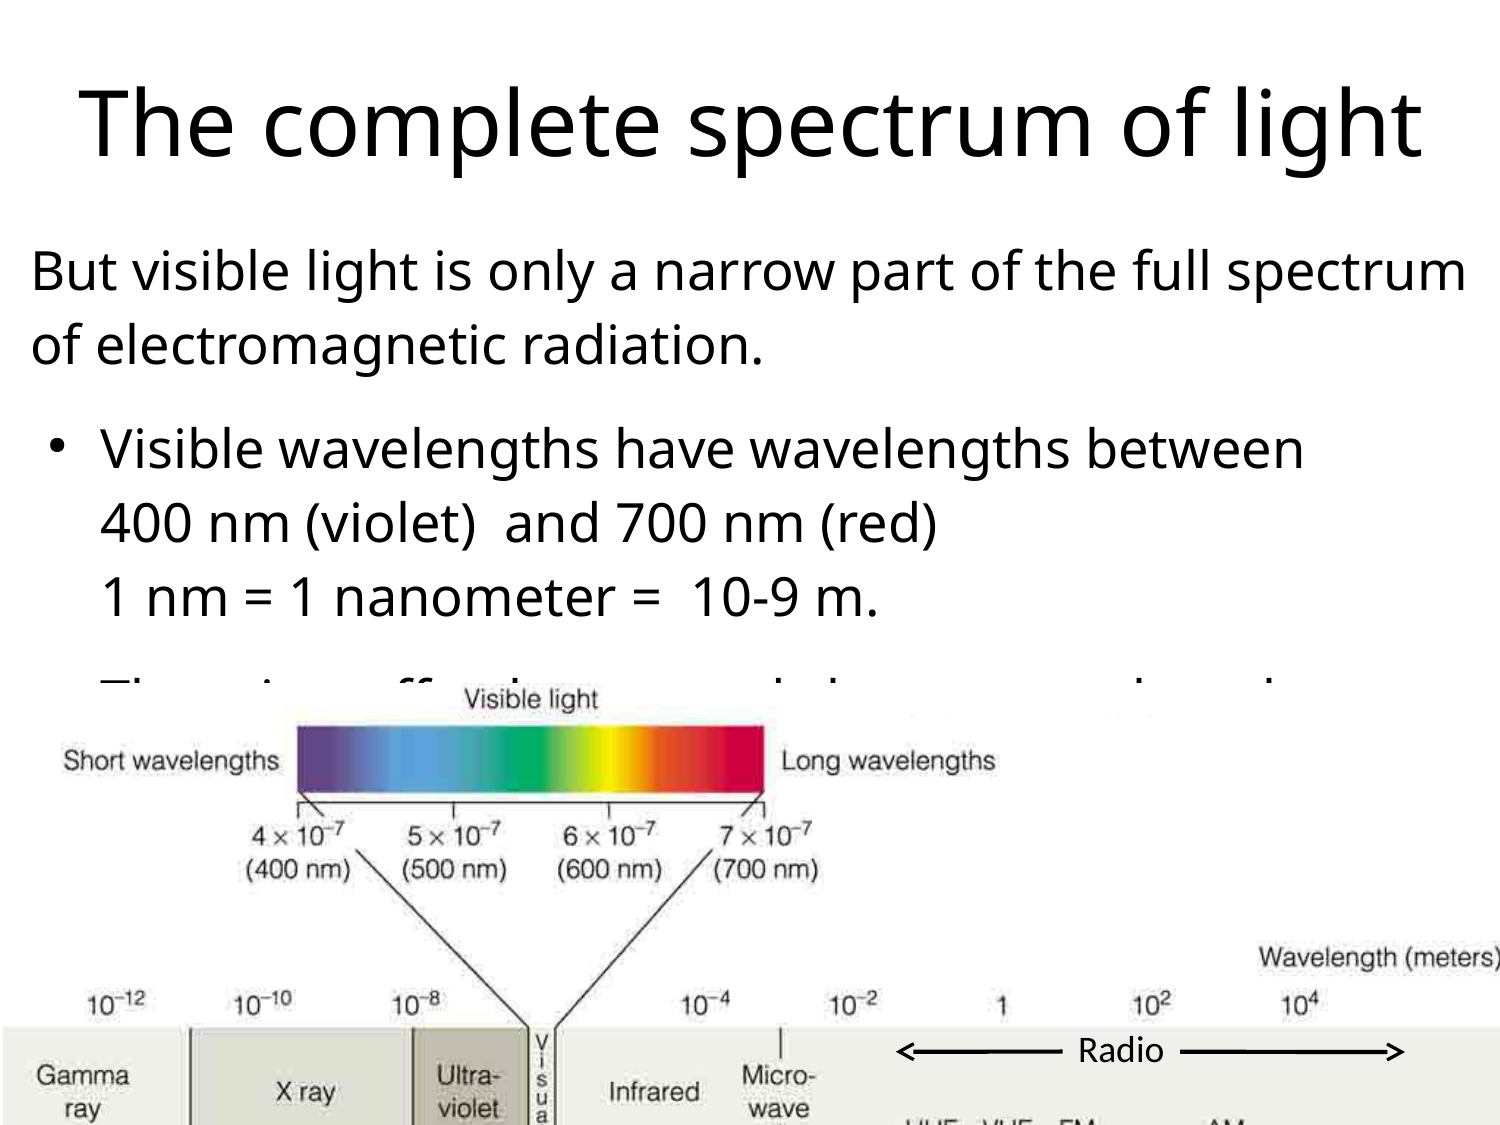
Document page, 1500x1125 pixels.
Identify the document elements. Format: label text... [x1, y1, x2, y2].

text_box Radio [1063, 1017, 1180, 1078]
title The complete spectrum of light [33, 67, 1471, 175]
picture [3, 683, 1500, 1125]
list But visible light is only a narrow part of the full spectrum of electromagnetic radiation. Visible wavelengths have wavelengths between 400 nm (violet) and 700 nm (red) 1 nm = 1 nanometer = 10-9 m. There is stuff at longer and shorter wavelengths. [30, 232, 1471, 683]
